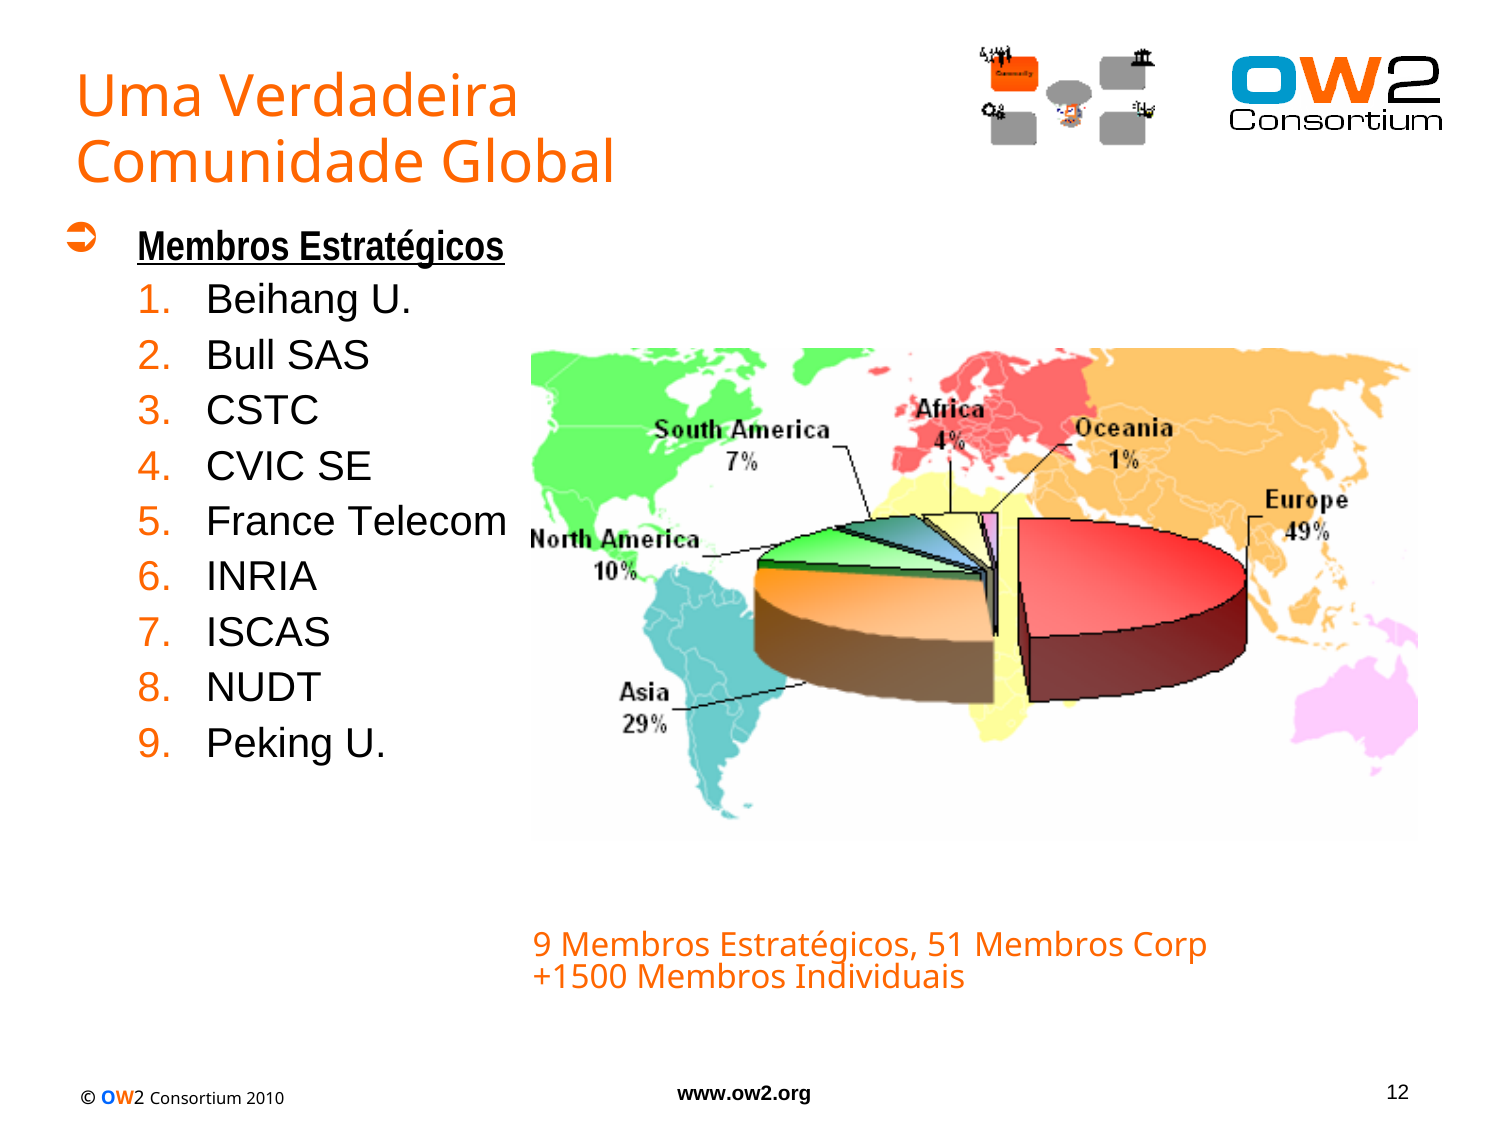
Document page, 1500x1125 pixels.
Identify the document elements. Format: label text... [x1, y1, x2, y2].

text_box 9 Membros Estratégicos, 51 Membros Corp +1500 Membros Individuais [532, 920, 1411, 1005]
picture [974, 38, 1155, 150]
title Uma Verdadeira Comunidade Global [75, 45, 1175, 215]
picture [563, 348, 1418, 841]
picture [1224, 47, 1450, 134]
list Membros Estratégicos Beihang U. Bull SAS CSTC CVIC SE France Telecom INRIA ISCAS NUDT Peking U. [62, 225, 563, 986]
